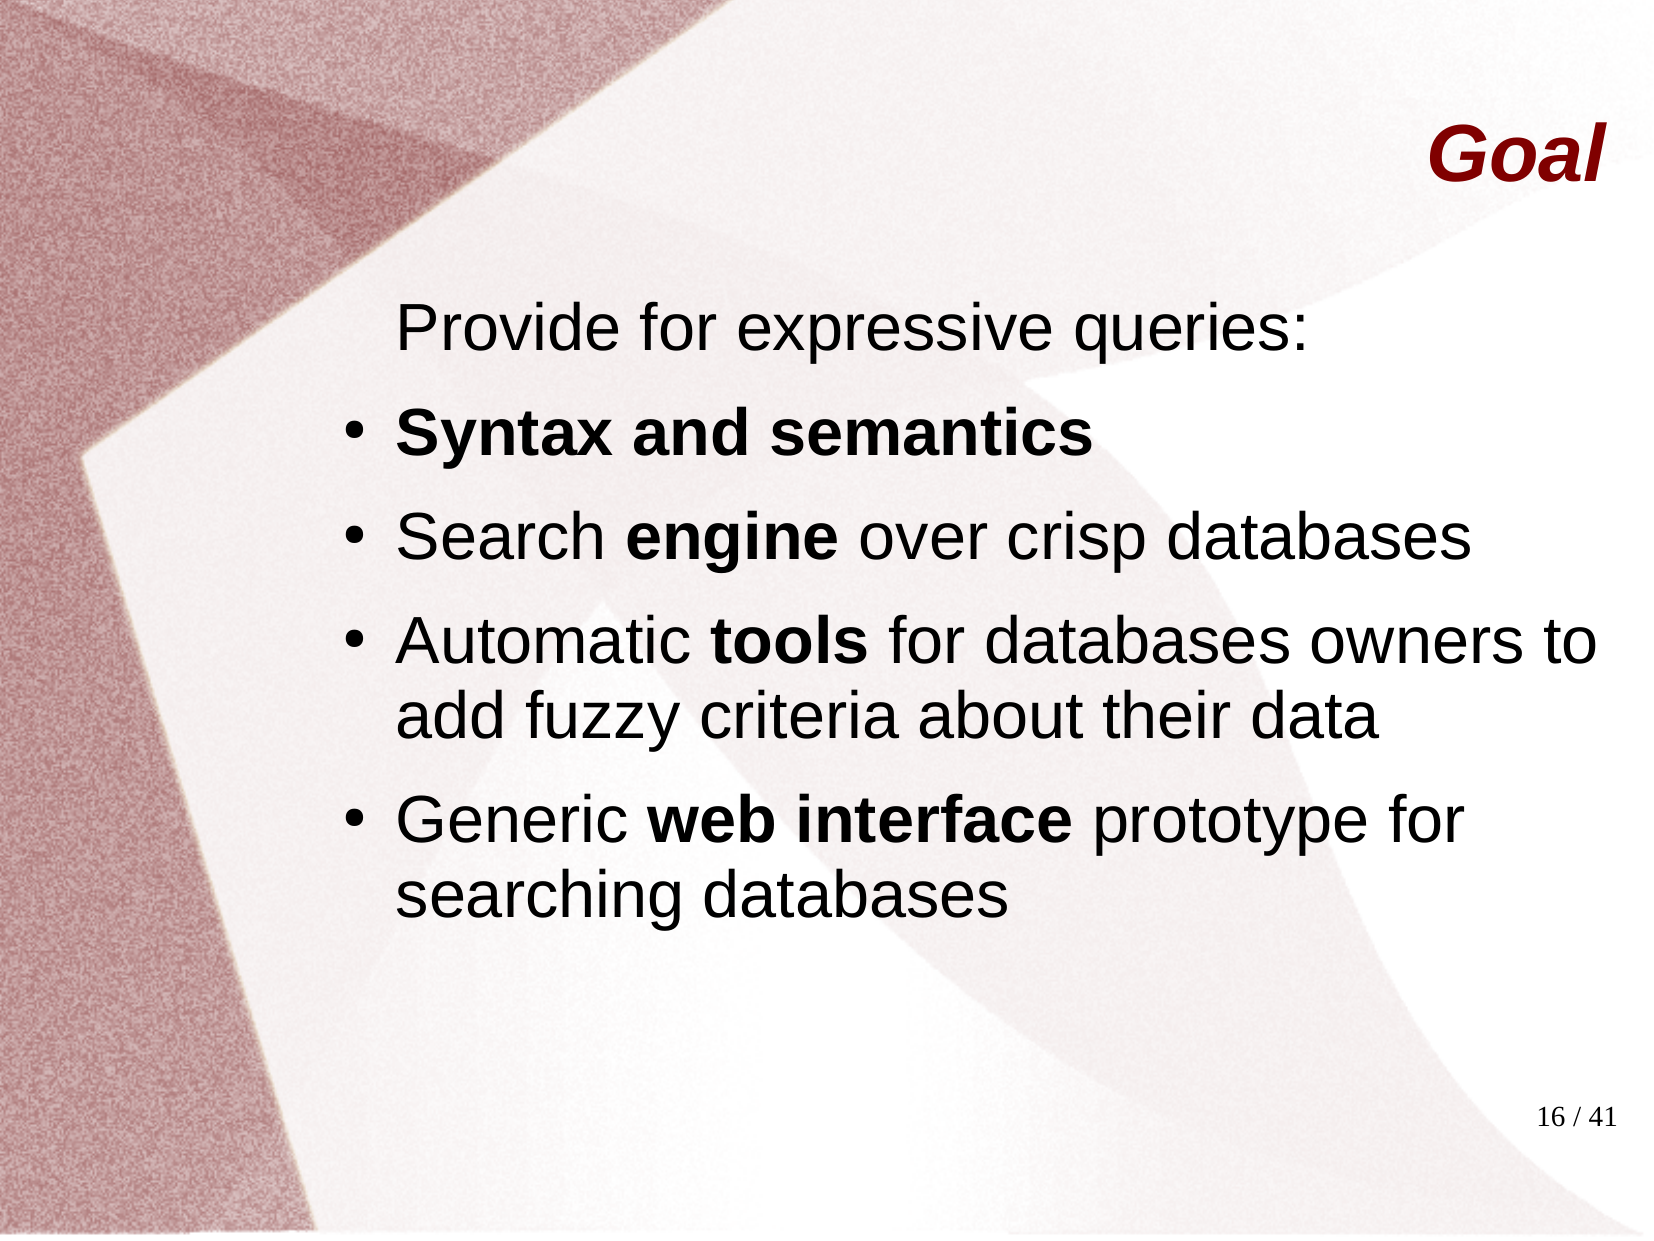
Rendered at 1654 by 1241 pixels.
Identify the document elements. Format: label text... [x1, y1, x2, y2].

title Goal [596, 49, 1607, 257]
picture [0, 0, 1654, 1241]
list Provide for expressive queries: Syntax and semantics Search engine over crisp databases Automatic tools for databases owners to add fuzzy criteria about their data Generic web interface prototype for searching databases [324, 290, 1601, 1010]
